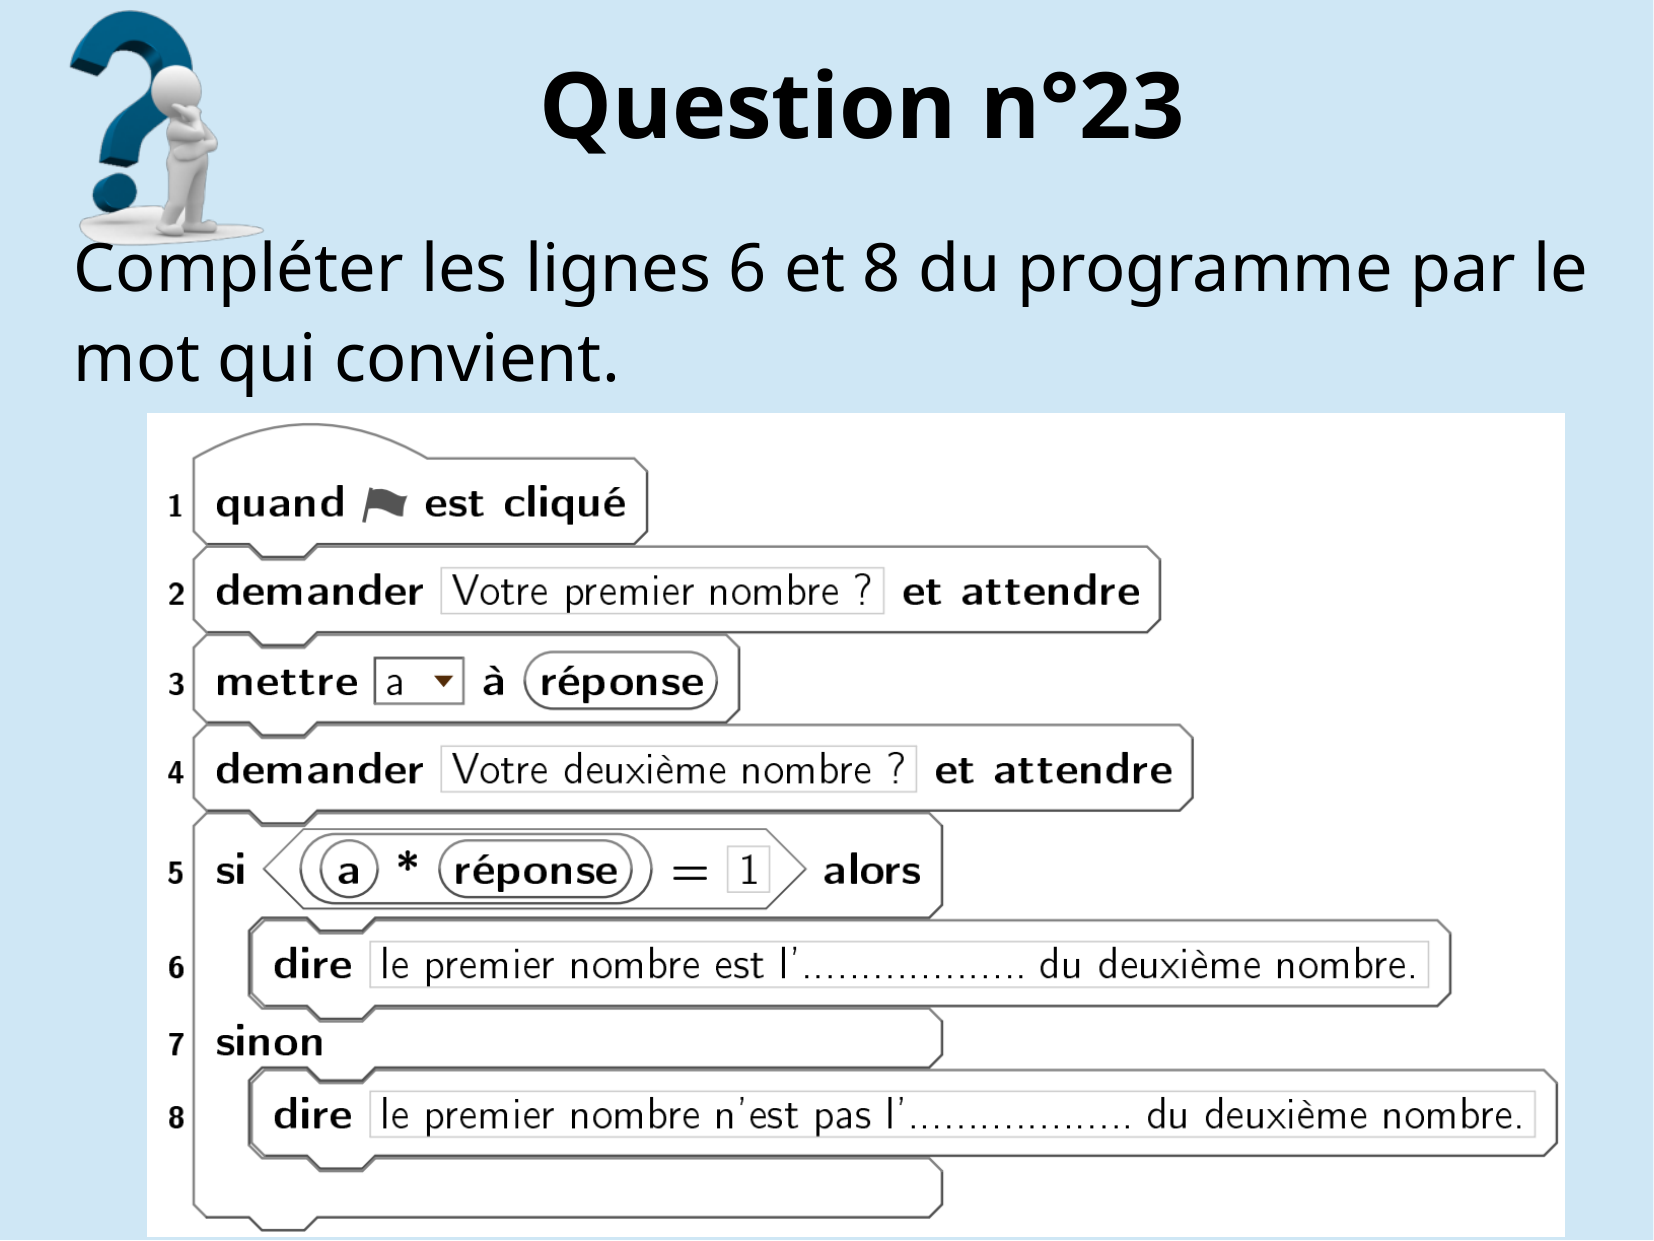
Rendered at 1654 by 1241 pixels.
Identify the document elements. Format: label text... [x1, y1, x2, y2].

picture [147, 413, 1565, 1237]
text_box Compléter les lignes 6 et 8 du programme par le mot qui convient. [59, 212, 1654, 414]
title Question n°23 [266, 0, 1607, 208]
picture [59, 0, 266, 212]
